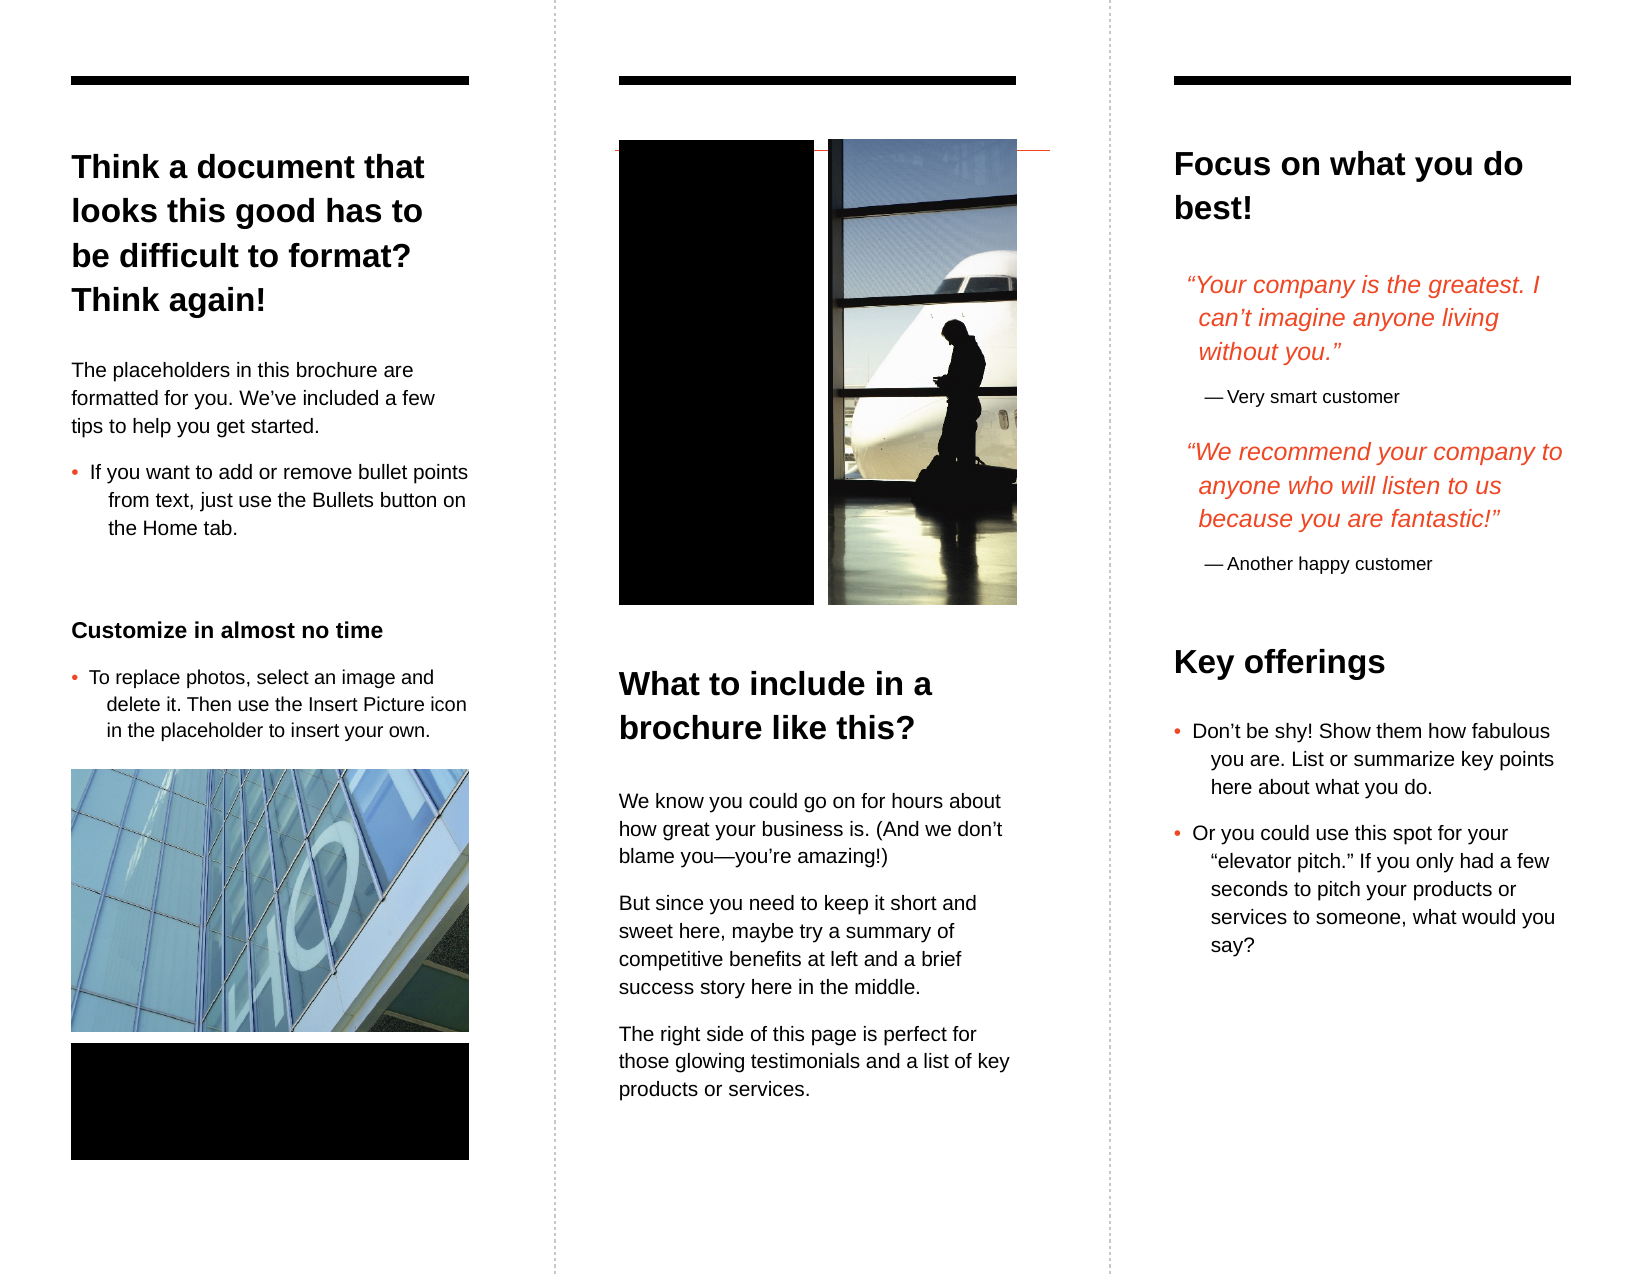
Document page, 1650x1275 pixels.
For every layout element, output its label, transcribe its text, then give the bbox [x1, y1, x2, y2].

list “Your company is the greatest. I can’t imagine anyone living without you.” [1174, 265, 1576, 377]
list The placeholders in this brochure are formatted for you. We’ve included a few tips to help you get started. If you want to add or remove bullet points from text, just use the Bullets button on the Home tab. [71, 354, 469, 594]
list What to include in a brochure like this? [618, 622, 1017, 747]
list We know you could go on for hours about how great your business is. (And we don’t blame you—you’re amazing!) But since you need to keep it short and sweet here, maybe try a summary of competitive benefits at left and a brief success story here in the middle. The right side of this page is perfect for those glowing testimonials and a list of key products or services. [618, 784, 1017, 1201]
list Focus on what you do best! [1173, 93, 1575, 227]
list “We recommend your company to anyone who will listen to us because you are fantastic!” [1174, 432, 1576, 545]
list Don’t be shy! Show them how fabulous you are. List or summarize key points here about what you do. Or you could use this spot for your “elevator pitch.” If you only had a few seconds to pitch your products or services to someone, what would you say? [1173, 715, 1575, 1201]
list Very smart customer [1174, 386, 1576, 432]
picture [71, 769, 469, 1032]
list Think a document that looks this good has to be difficult to format? Think again! [71, 93, 469, 319]
picture [828, 139, 1017, 605]
list To replace photos, select an image and delete it. Then use the Insert Picture icon in the placeholder to insert your own. [71, 661, 469, 765]
list Customize in almost no time [71, 594, 469, 661]
list Key offerings [1173, 600, 1575, 681]
list Another happy customer [1174, 553, 1576, 601]
